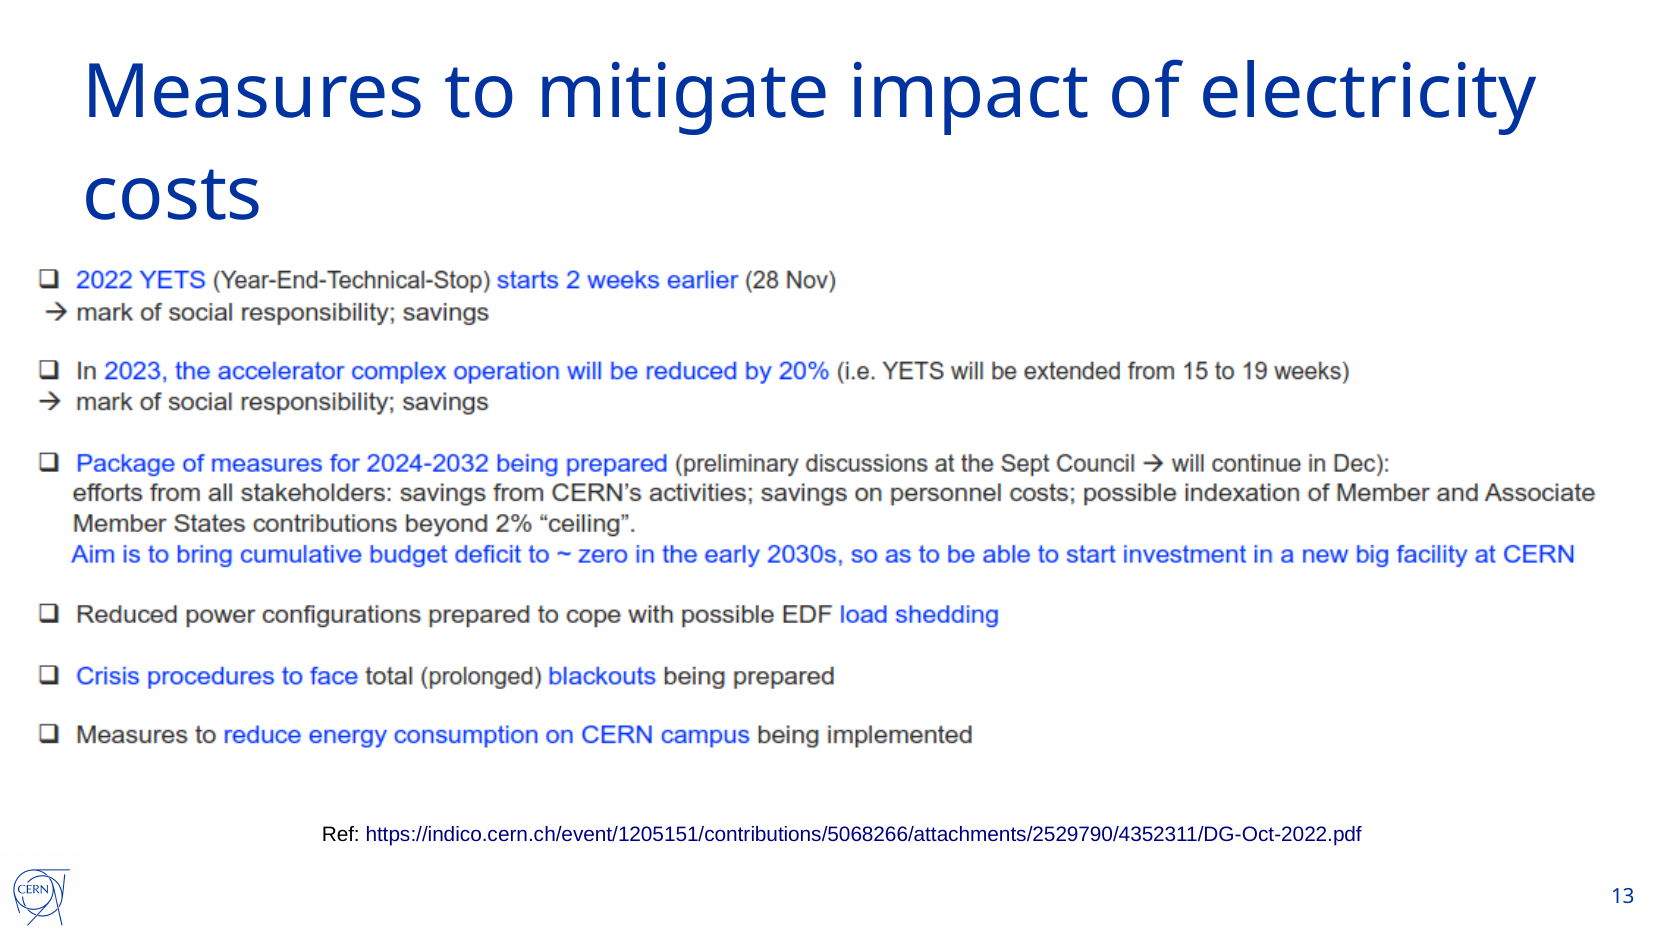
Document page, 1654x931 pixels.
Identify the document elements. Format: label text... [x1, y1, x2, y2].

text_box Ref: https://indico.cern.ch/event/1205151/contributions/5068266/attachments/2529790/4352311/DG-Oct-2022.pdf [307, 814, 1607, 900]
picture [0, 850, 127, 931]
title Measures to mitigate impact of electricity costs [82, 37, 1571, 193]
picture [2, 246, 1654, 802]
